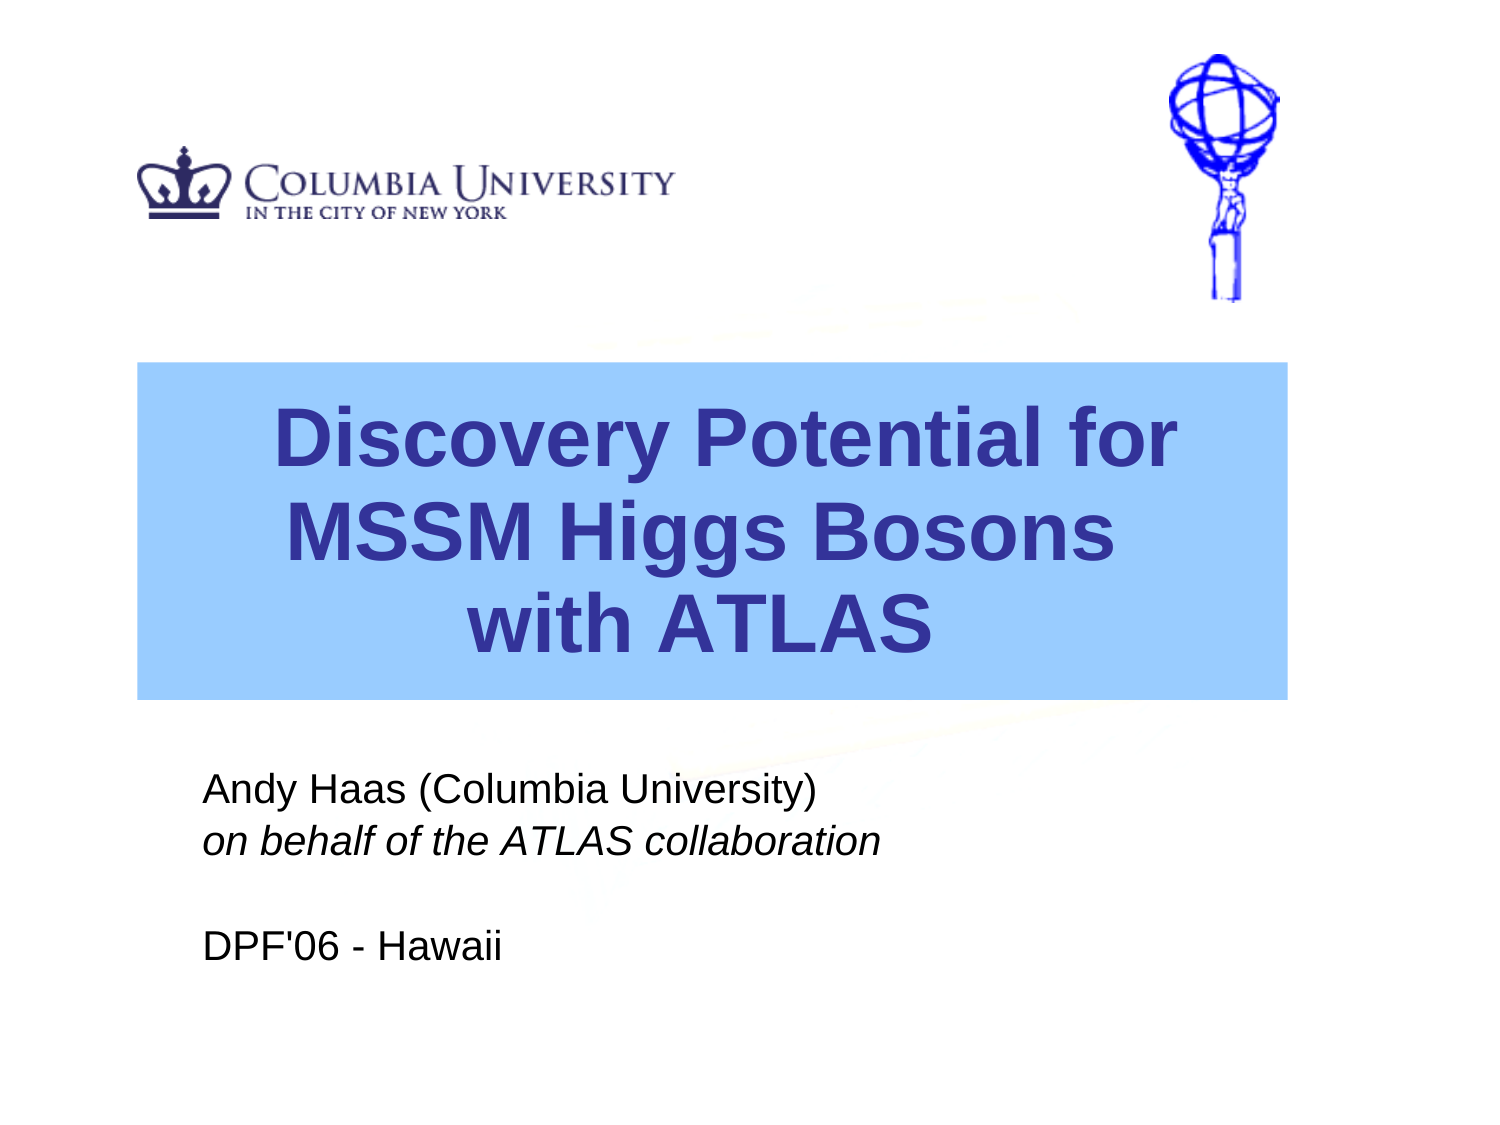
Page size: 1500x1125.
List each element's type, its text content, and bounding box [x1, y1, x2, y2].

picture [1169, 54, 1280, 303]
picture [137, 146, 676, 219]
title Discovery Potential for MSSM Higgs Bosons with ATLAS [137, 362, 1288, 700]
subtitle Andy Haas (Columbia University) on behalf of the ATLAS collaboration DPF'06 - Hawaii [187, 762, 1013, 982]
